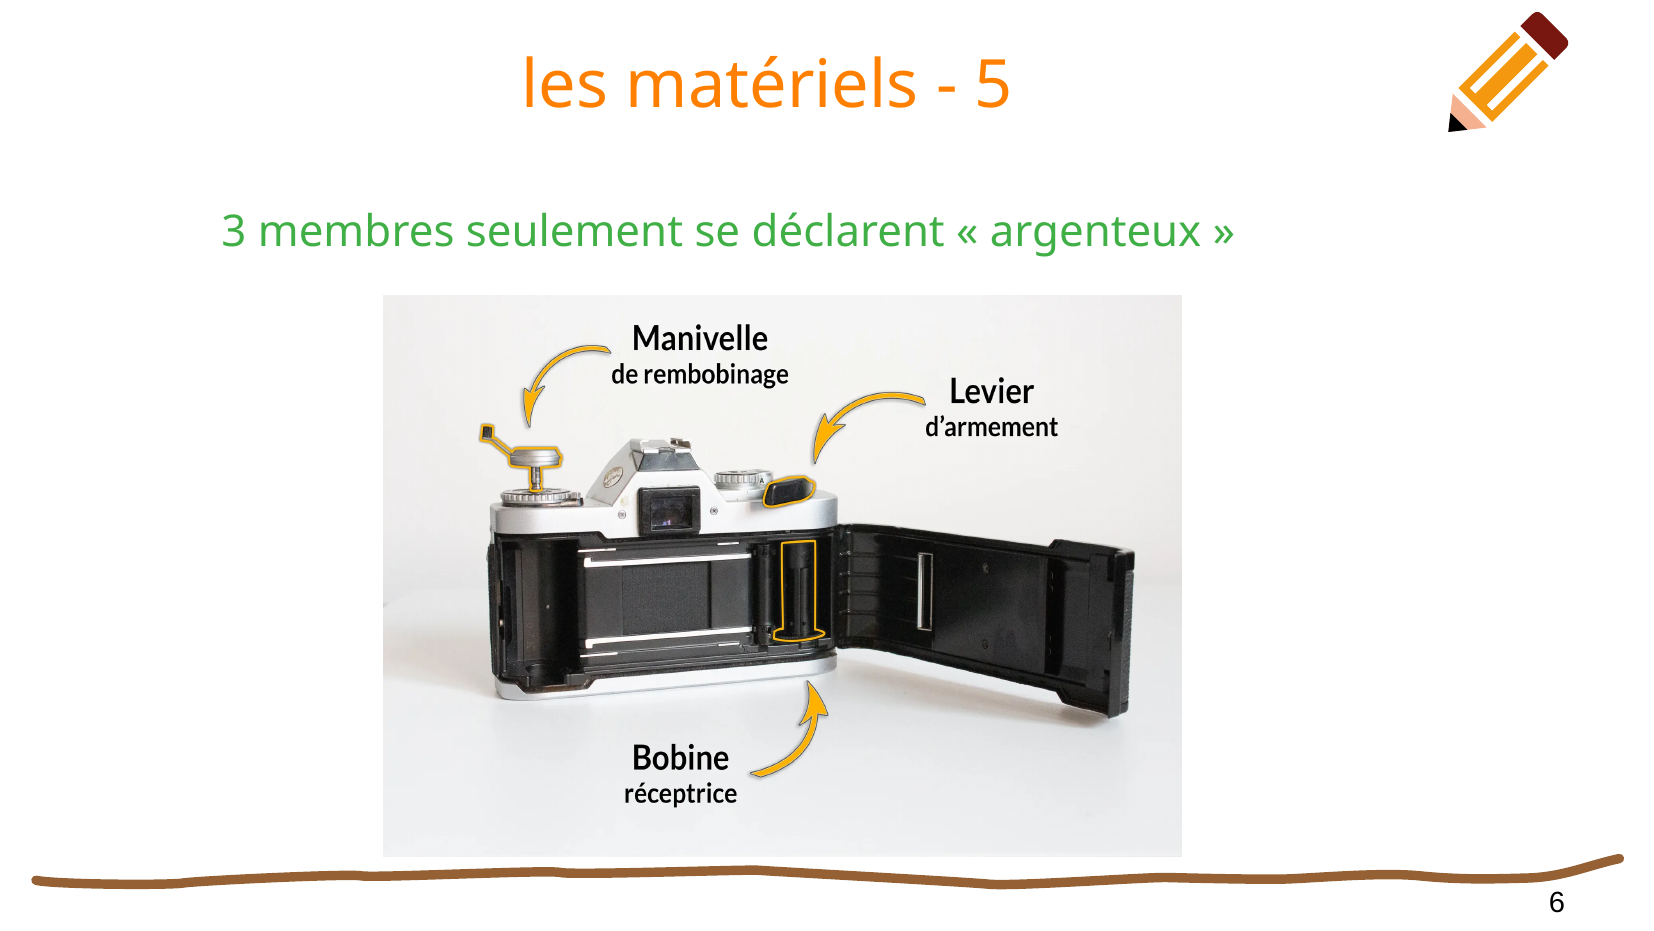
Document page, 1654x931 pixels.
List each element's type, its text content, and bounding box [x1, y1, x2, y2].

text_box 3 membres seulement se déclarent « argenteux » [206, 191, 1388, 331]
picture [383, 295, 1182, 857]
title les matériels - 5 [88, 29, 1447, 133]
